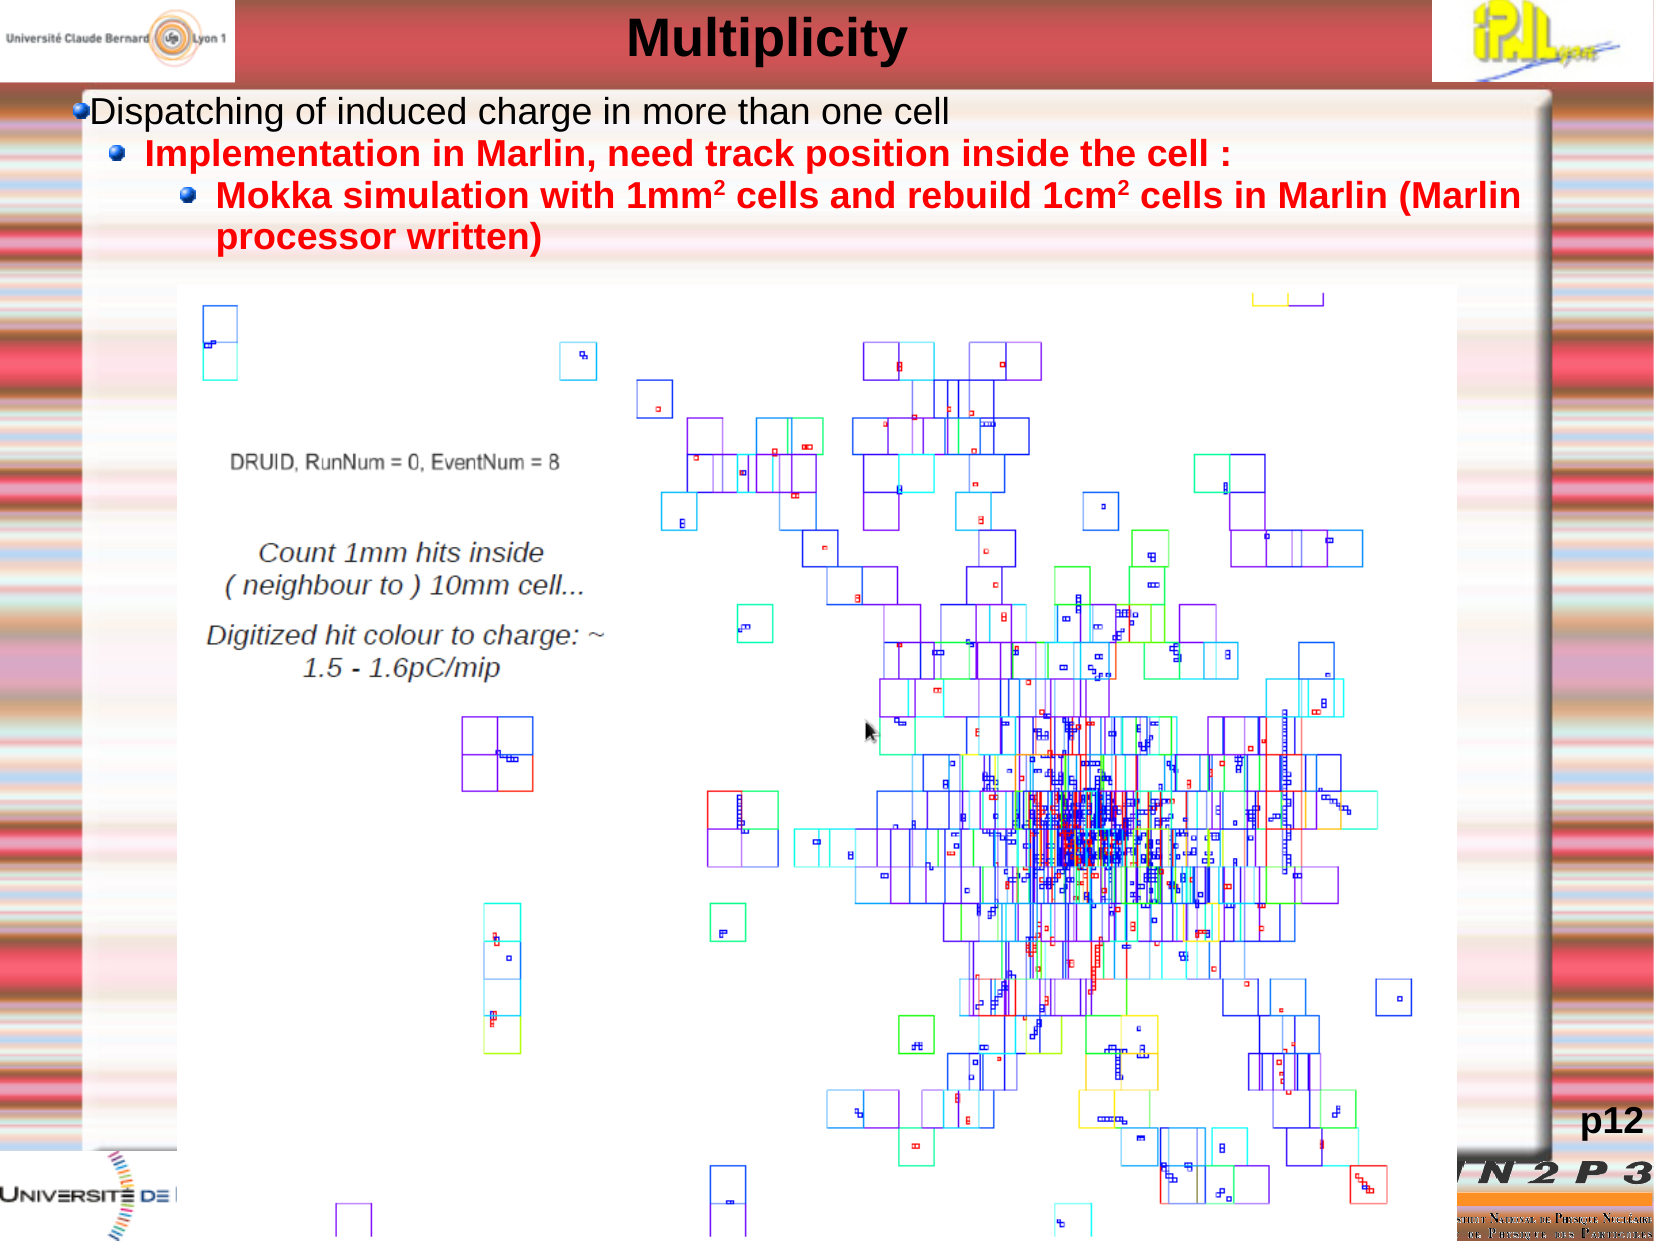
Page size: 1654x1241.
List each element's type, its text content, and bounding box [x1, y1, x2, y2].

picture [0, 0, 1654, 1241]
text_box Multiplicity [611, 0, 924, 82]
text_box Dispatching of induced charge in more than one cell Implementation in Marlin, need track position inside the cell : Mokka simulation with 1mm2 cells and rebuild 1cm2 cells in Marlin (Marlin processor written) [59, 82, 1595, 313]
